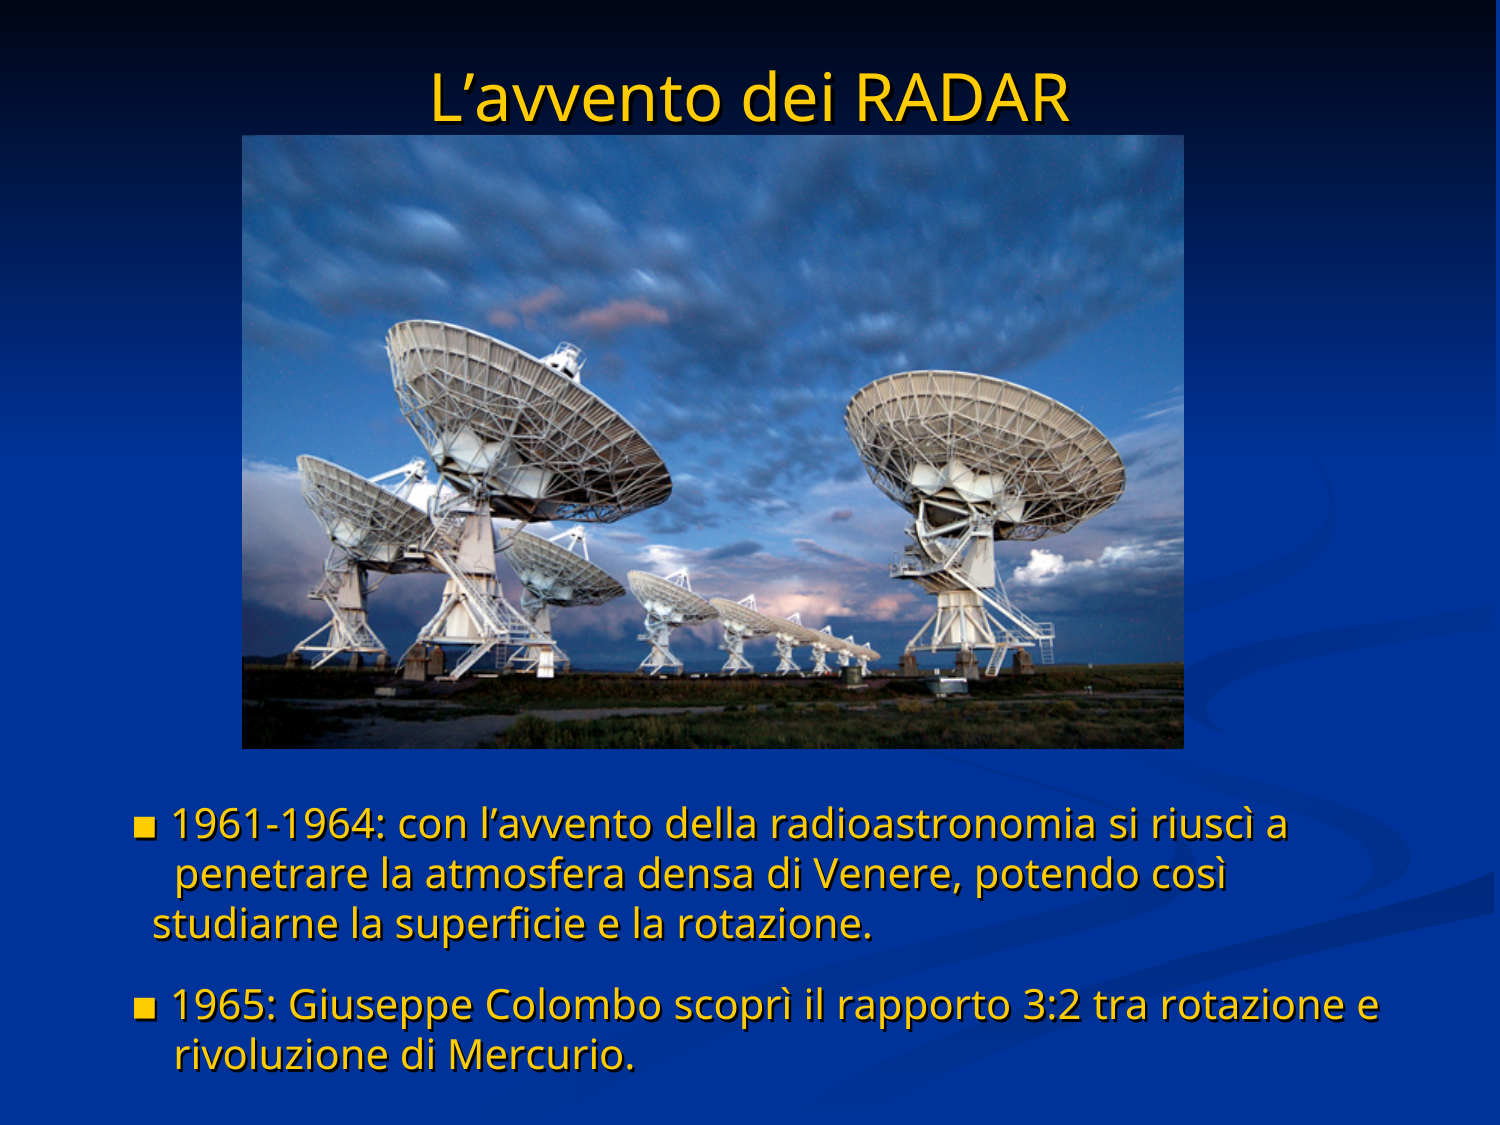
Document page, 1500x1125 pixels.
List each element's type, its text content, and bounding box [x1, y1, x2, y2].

text_box ▪ 1961-1964: con l’avvento della radioastronomia si riuscì a penetrare la atmosfera densa di Venere, potendo così studiarne la superficie e la rotazione. [115, 789, 1417, 955]
picture [242, 135, 1184, 749]
text_box L’avvento dei RADAR [35, 47, 1465, 154]
text_box ▪ 1965: Giuseppe Colombo scoprì il rapporto 3:2 tra rotazione e rivoluzione di Mercurio. [115, 970, 1418, 1090]
